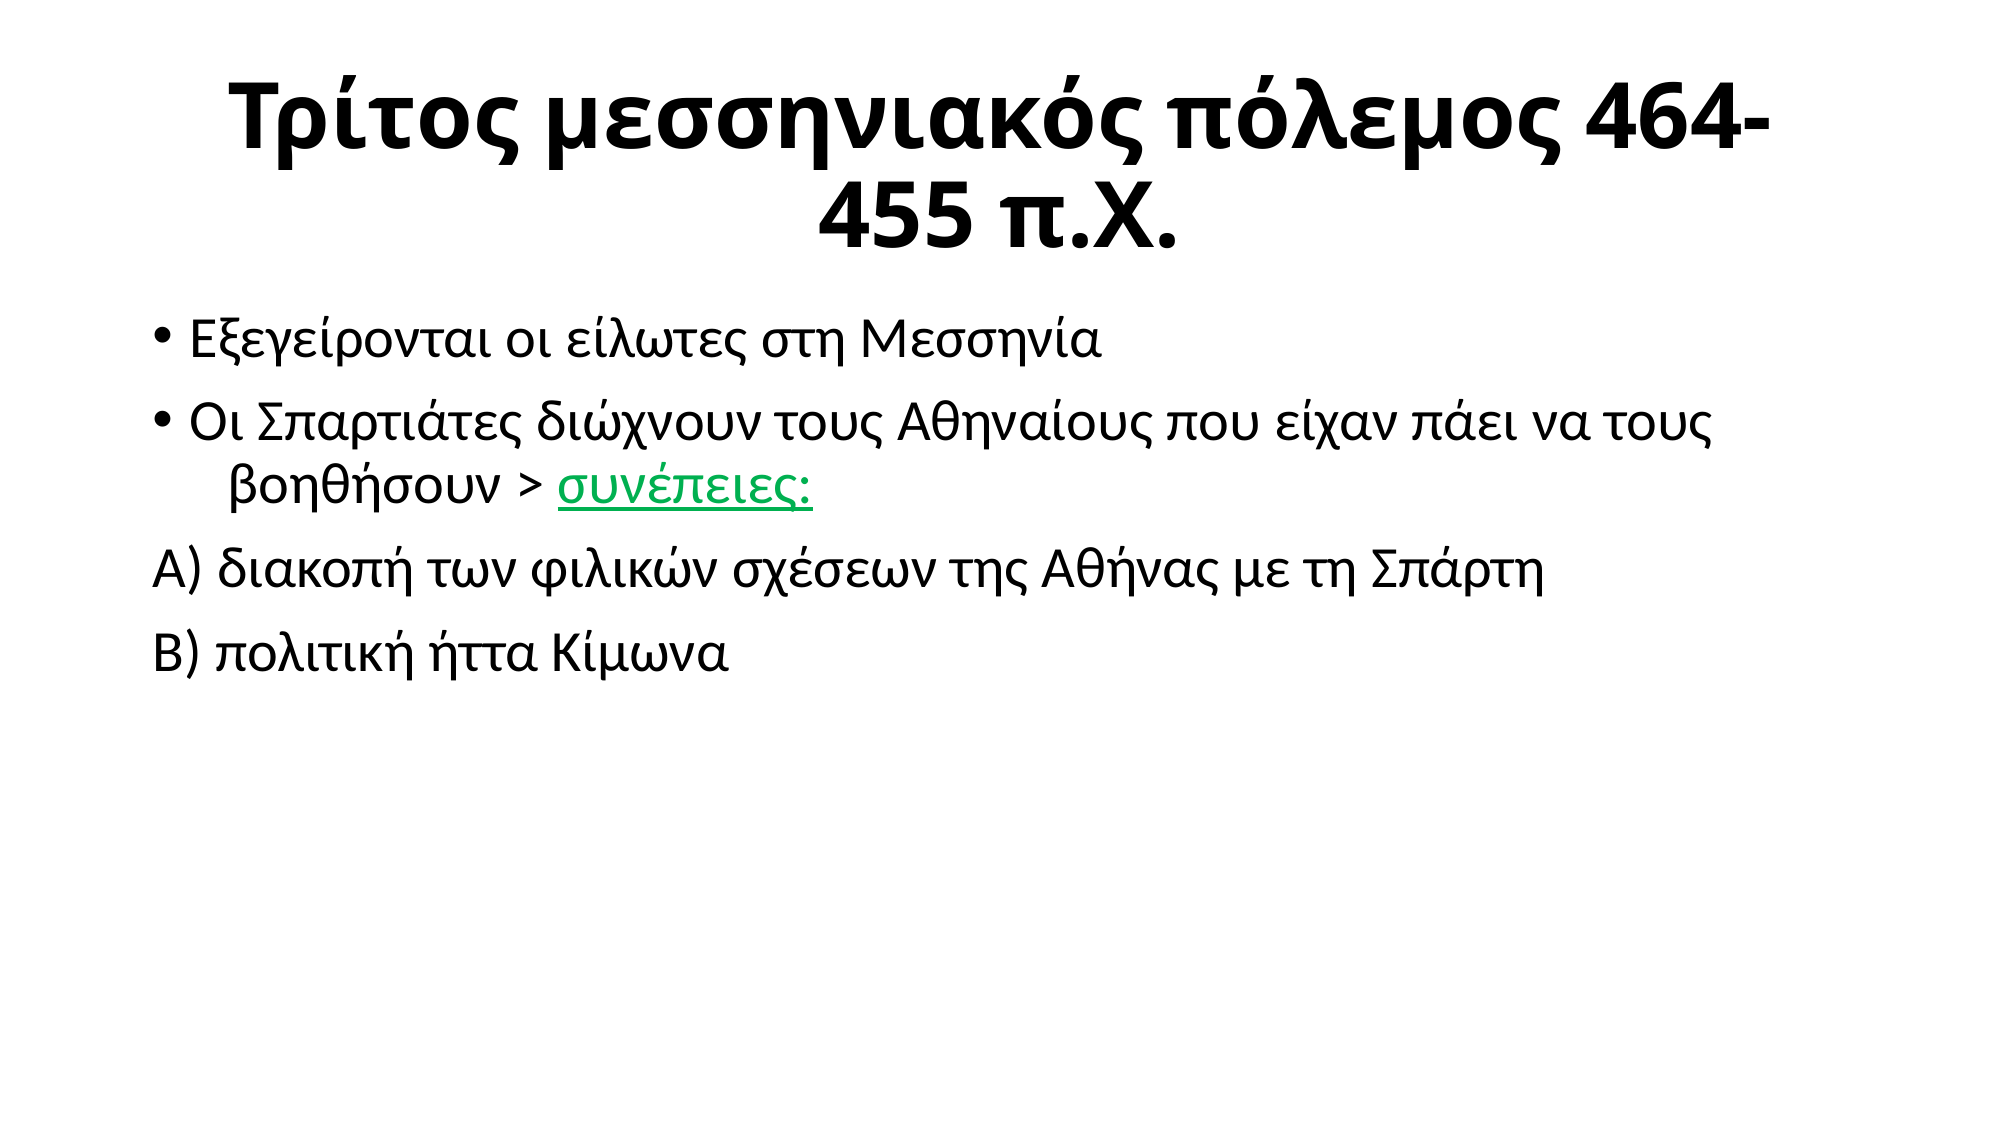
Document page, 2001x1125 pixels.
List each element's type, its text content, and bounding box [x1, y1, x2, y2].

title Τρίτος μεσσηνιακός πόλεμος 464-455 π.Χ. [137, 59, 1863, 278]
list Εξεγείρονται οι είλωτες στη Μεσσηνία Οι Σπαρτιάτες διώχνουν τους Αθηναίους που είχαν πάει να τους βοηθήσουν > συνέπειες: Α) διακοπή των φιλικών σχέσεων της Αθήνας με τη Σπάρτη Β) πολιτική ήττα Κίμωνα [137, 299, 1863, 1014]
